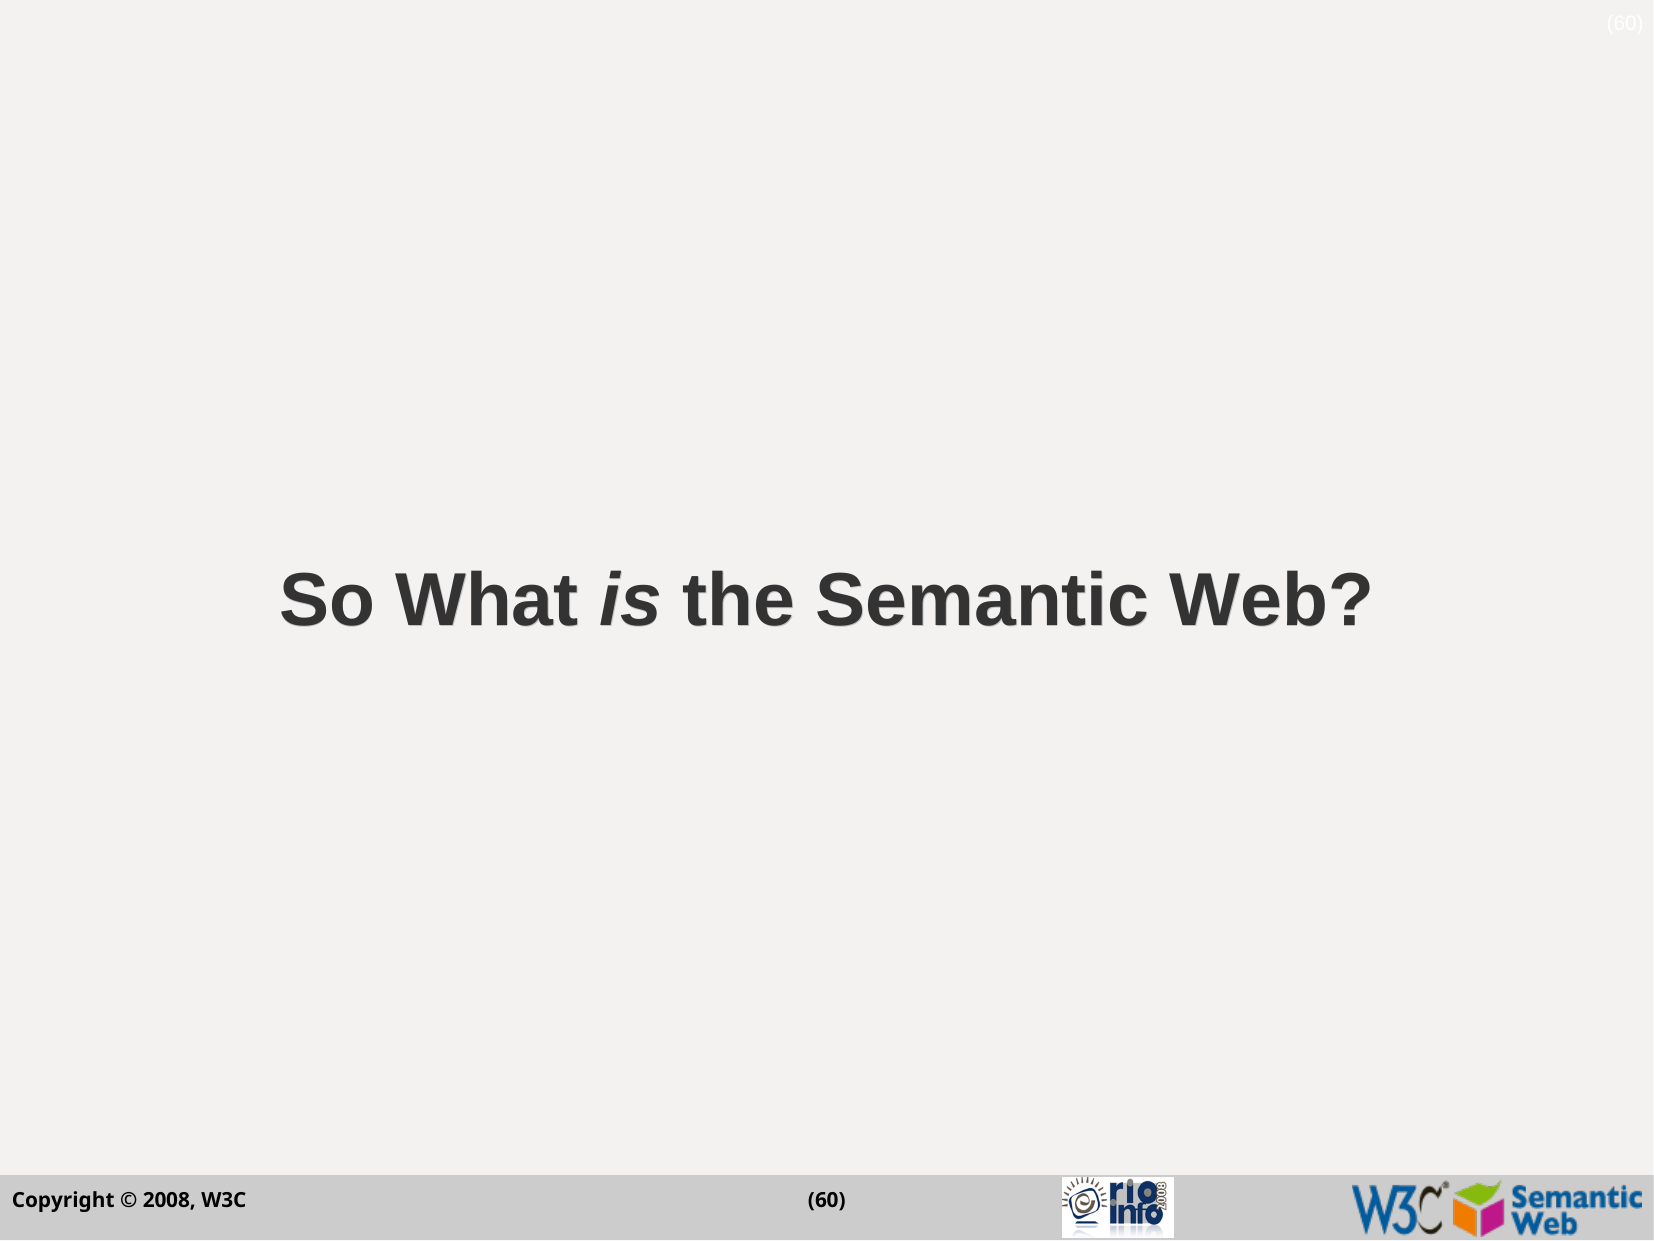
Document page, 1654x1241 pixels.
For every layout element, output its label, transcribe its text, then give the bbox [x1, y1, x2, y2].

picture [1062, 1177, 1174, 1238]
title So What is the Semantic Web? [59, 546, 1595, 650]
picture [1352, 1178, 1642, 1237]
